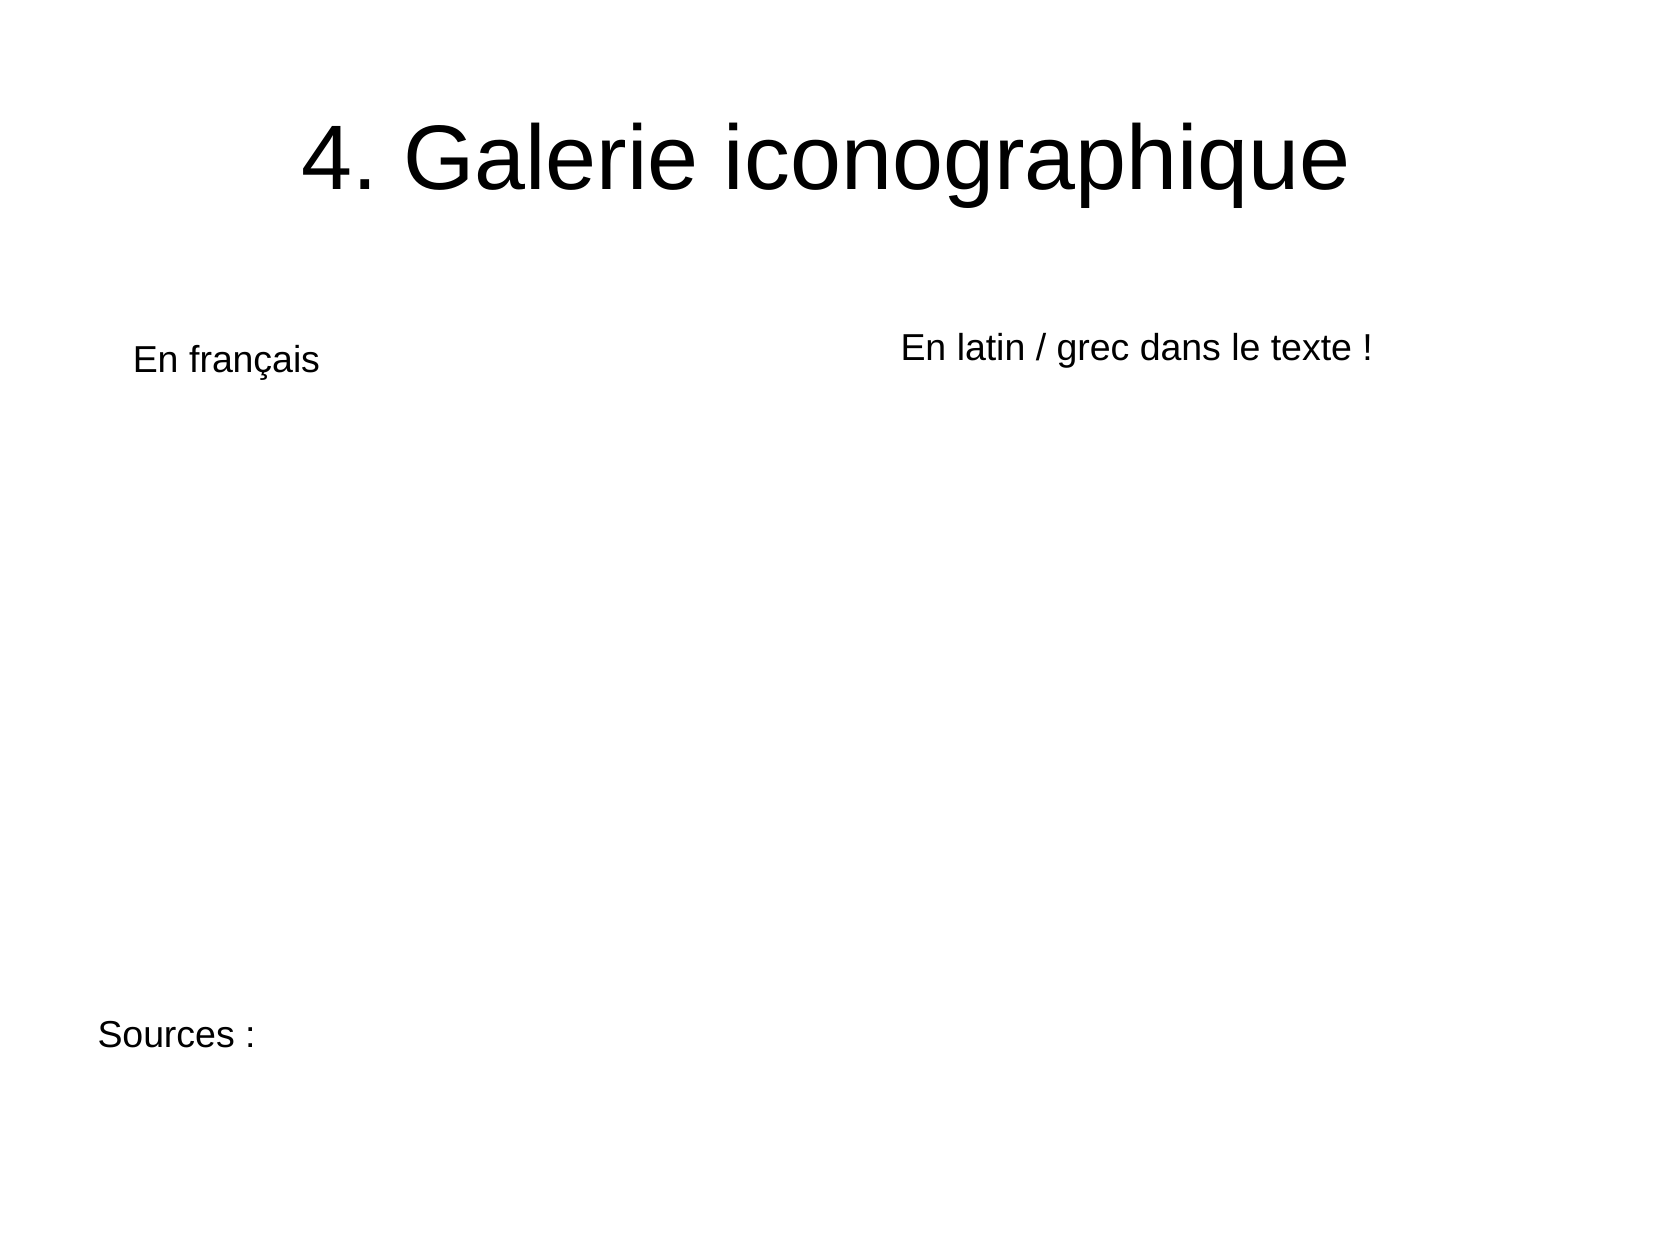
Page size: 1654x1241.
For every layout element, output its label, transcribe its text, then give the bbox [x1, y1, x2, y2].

title 4. Galerie iconographique [82, 49, 1571, 257]
text_box En français [118, 330, 804, 724]
text_box Sources : [82, 1006, 1099, 1063]
text_box En latin / grec dans le texte ! [885, 318, 1583, 376]
